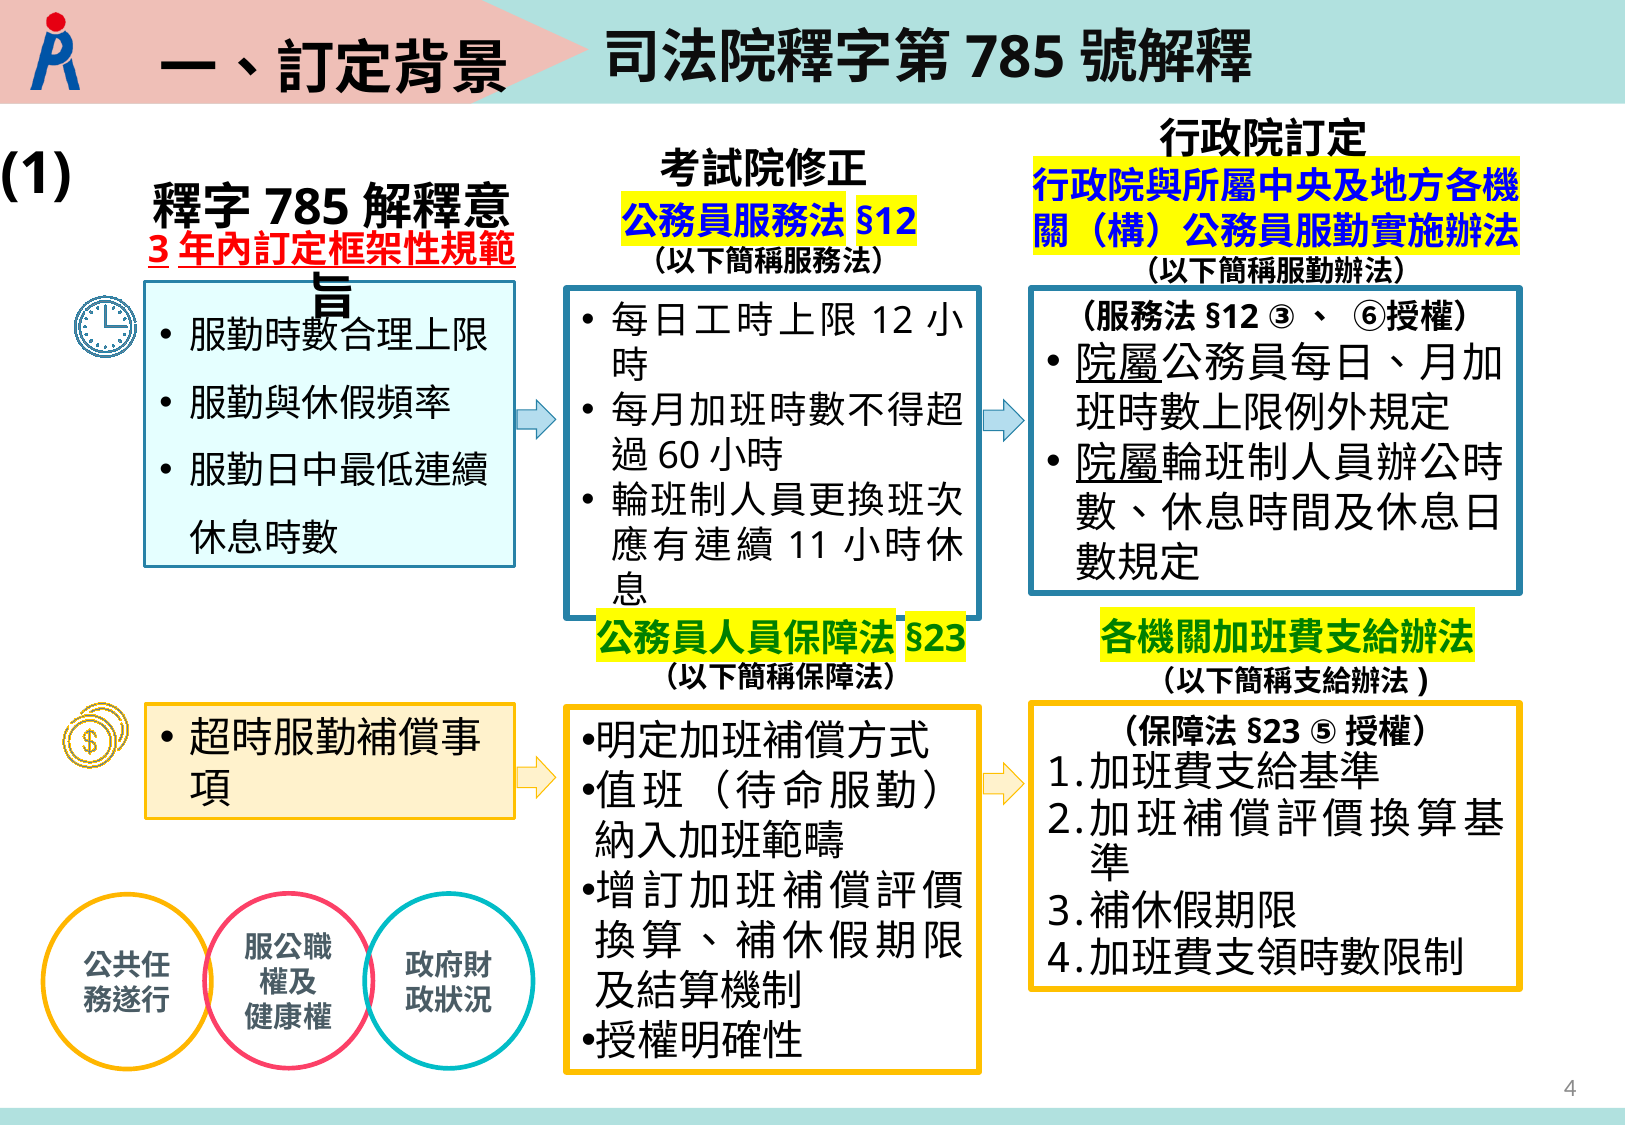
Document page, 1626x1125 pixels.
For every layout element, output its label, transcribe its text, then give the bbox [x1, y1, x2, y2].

text_box 政府財政狀況 [364, 893, 534, 1069]
text_box 超時服勤補償事項 [145, 703, 515, 819]
text_box [473, 0, 1625, 104]
text_box [104, 304, 113, 328]
picture [30, 12, 80, 90]
text_box 釋字785解釋意旨 [391, 189, 404, 205]
text_box （保障法§23 ⑤授權） 加班費支給基準 加班補償評價換算基準 補休假期限 加班費支領時數限制 [1031, 703, 1520, 990]
text_box 一、訂定背景(1) [0, 0, 587, 104]
text_box 公共任務遂行 [42, 894, 208, 1070]
text_box 考試院修正 [644, 132, 907, 190]
slide_number <編號> [1225, 1056, 1592, 1117]
text_box [517, 400, 556, 439]
text_box 釋字785解釋意旨 [113, 136, 552, 332]
text_box 每日工時上限12小時 每月加班時數不得超過60小時 輪班制人員更換班次應有連續11小時休息 [566, 288, 980, 619]
text_box 服公職權及 健康權 [204, 893, 369, 1069]
text_box 行政院配合訂定 [983, 148, 1144, 214]
text_box 各機關加班費支給辦法 （以下簡稱支給辦法) [1083, 605, 1493, 706]
text_box 司法院釋字第785號解釋 [587, 12, 1281, 98]
text_box 行政院與所屬中央及地方各機關（構）公務員服勤實施辦法 （以下簡稱服勤辦法） [1017, 154, 1536, 295]
text_box 服勤時數合理上限 服勤與休假頻率 服勤日中最低連續休息時數 [144, 332, 515, 567]
text_box 3年內訂定框架性規範 [133, 217, 580, 278]
text_box [0, 1107, 1625, 1125]
text_box （服務法§12 ③、 ⑥授權） 院屬公務員每日、月加班時數上限例外規定 院屬輪班制人員辦公時數、休息時間及休息日數規定 [1031, 295, 1520, 593]
text_box [983, 399, 1025, 441]
text_box [62, 702, 129, 769]
text_box 明定加班補償方式 值班（待命服勤）納入加班範疇 增訂加班補償評價換算、補休假期限及結算機制 授權明確性 [566, 706, 980, 1072]
text_box 行政院訂定 [1144, 102, 1407, 170]
text_box [78, 300, 132, 353]
text_box 公務員服務法§12 （以下簡稱服務法） [580, 190, 958, 285]
text_box [74, 295, 137, 358]
text_box [517, 756, 556, 798]
text_box 公務員人員保障法§23 （以下簡稱保障法） [579, 606, 984, 702]
text_box [67, 719, 112, 764]
text_box [983, 763, 1025, 805]
